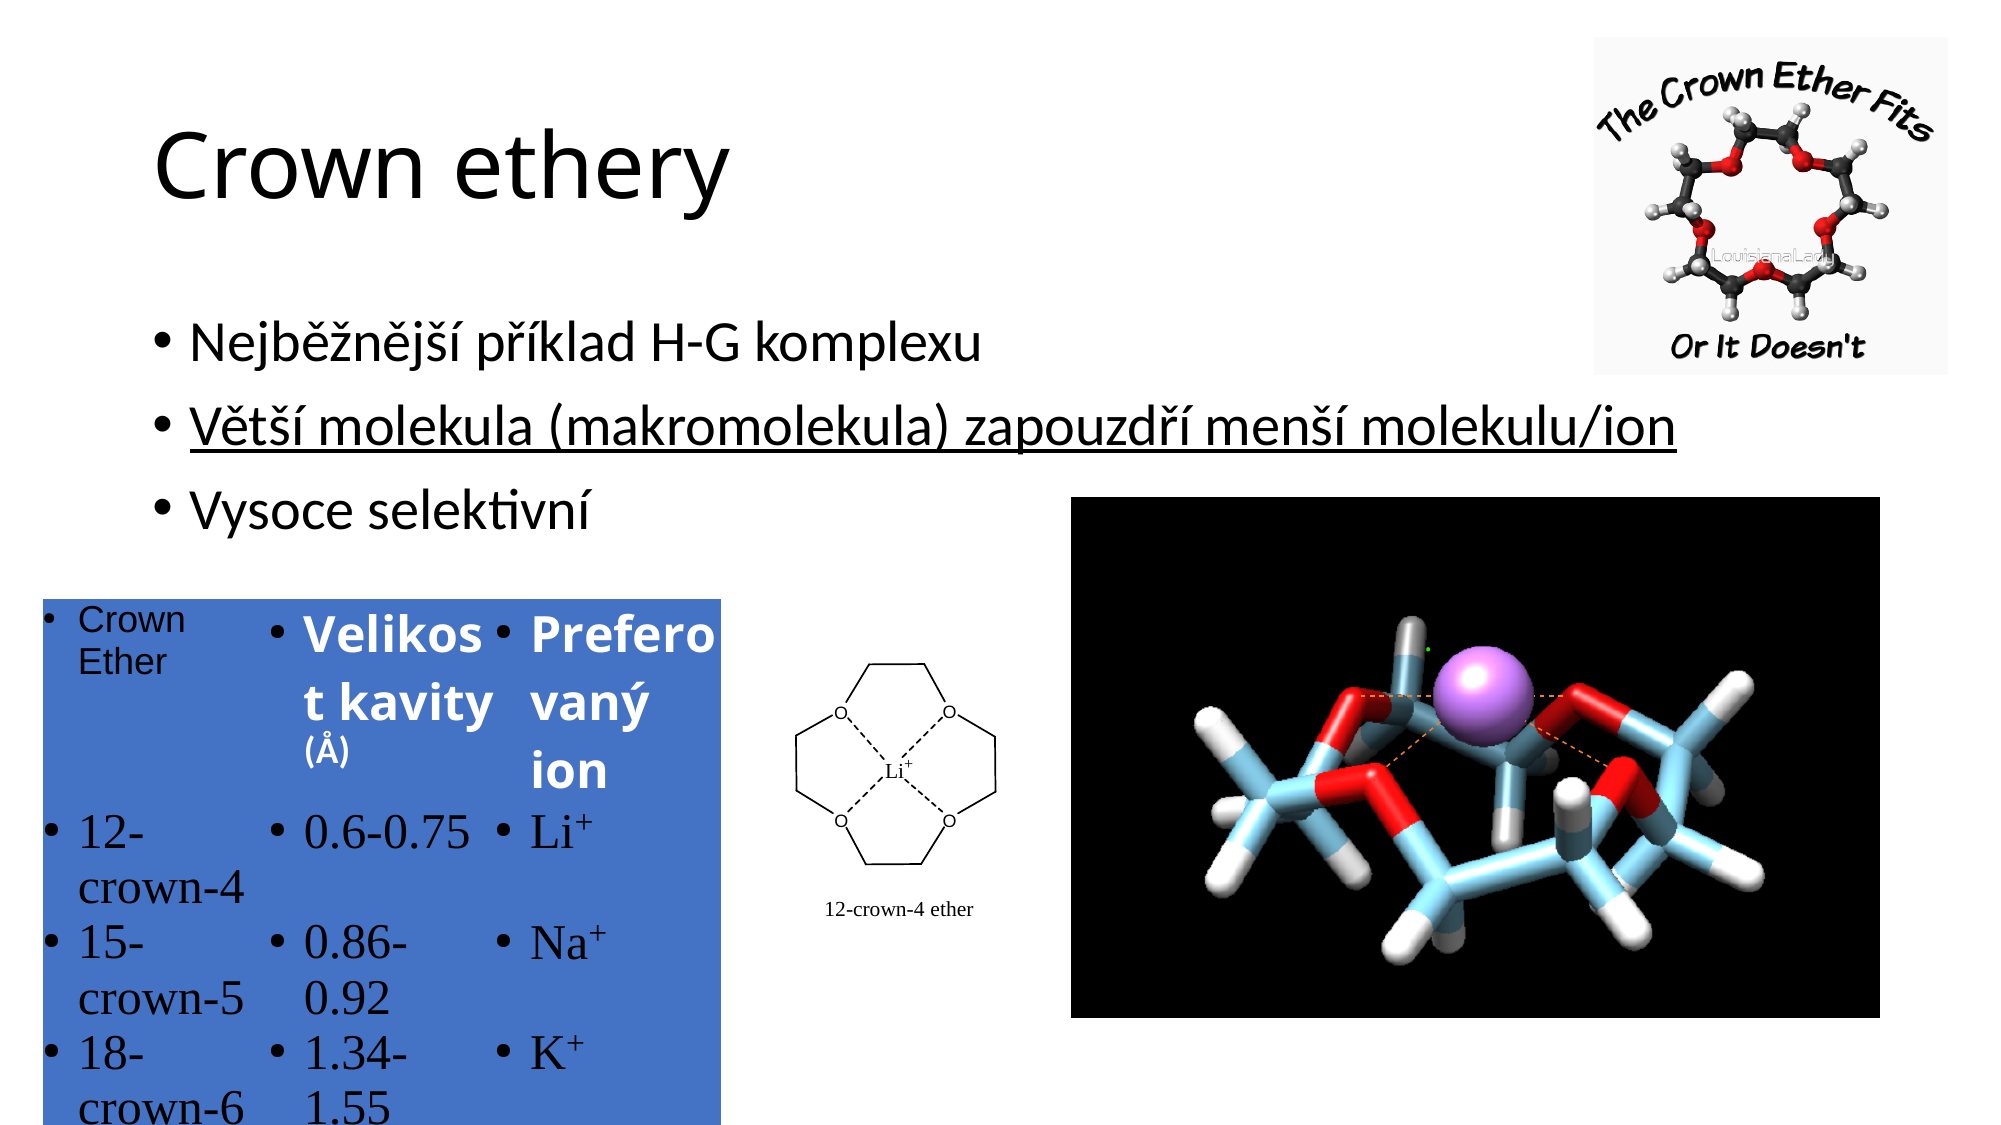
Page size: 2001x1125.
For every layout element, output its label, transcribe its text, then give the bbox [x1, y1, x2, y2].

table_cell 18-crown-6 [43, 1025, 269, 1125]
picture [1071, 497, 1880, 1018]
picture [1594, 37, 1948, 375]
table_cell 0.86-0.92 [269, 914, 495, 1025]
table_cell 12-crown-4 [43, 804, 269, 914]
table_cell 15-crown-5 [43, 914, 269, 1025]
table_header Crown Ether [43, 599, 269, 804]
table_cell 0.6-0.75 [269, 804, 495, 914]
table_cell 1.34-1.55 [269, 1025, 495, 1125]
table_cell K+ [495, 1025, 721, 1125]
list Nejběžnější příklad H-G komplexu Větší molekula (makromolekula) zapouzdří menší molekulu/ion Vysoce selektivní [137, 304, 1863, 1018]
chart [791, 660, 1000, 927]
table_cell Na+ [495, 914, 721, 1025]
table_header Preferovaný ion [495, 599, 721, 804]
table_header Velikost kavity (Å) [269, 599, 495, 804]
table_cell Li+ [495, 804, 721, 914]
title Crown ethery [137, 59, 1594, 278]
